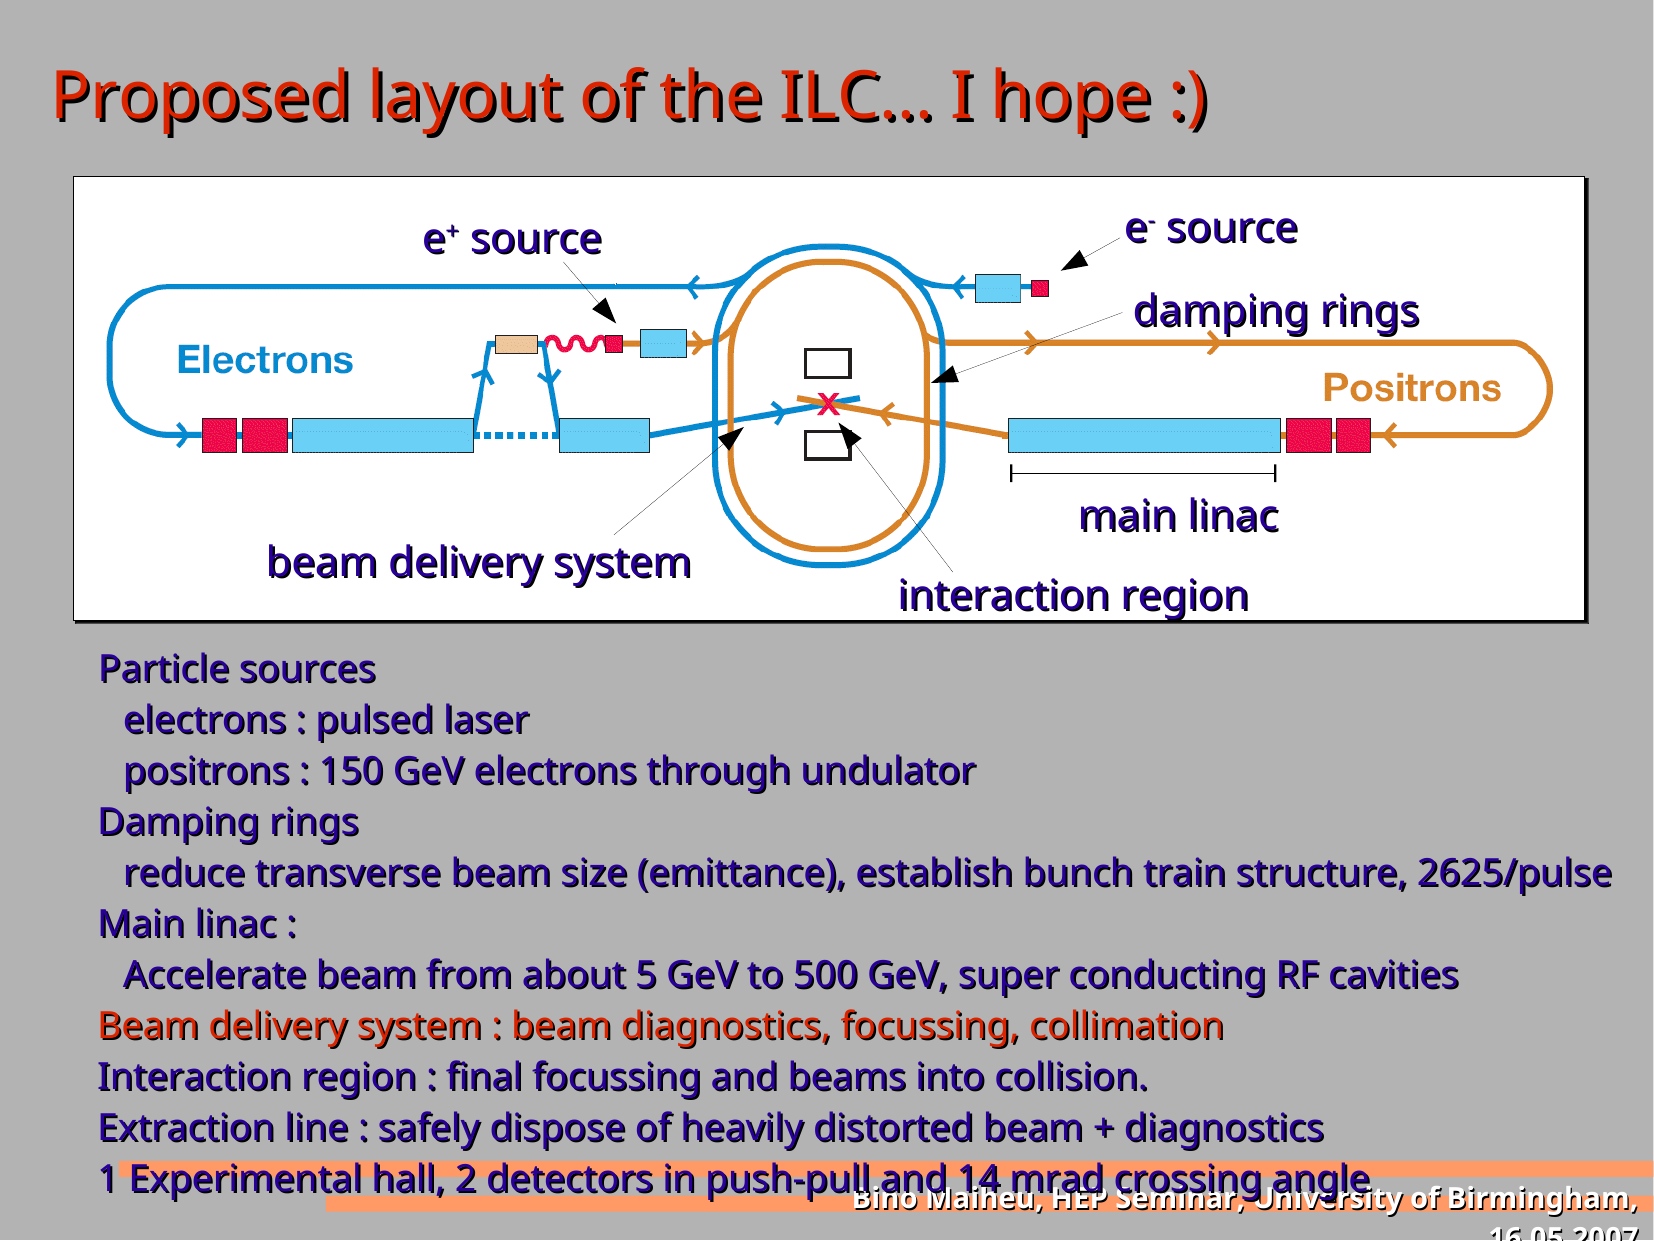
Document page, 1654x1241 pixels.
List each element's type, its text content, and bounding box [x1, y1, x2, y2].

text_box Particle sources electrons : pulsed laser positrons : 150 GeV electrons through undulator Damping rings reduce transverse beam size (emittance), establish bunch train structure, 2625/pulse Main linac : Accelerate beam from about 5 GeV to 500 GeV, super conducting RF cavities Beam delivery system : beam diagnostics, focussing, collimation Interaction region : final focussing and beams into collision. Extraction line : safely dispose of heavily distorted beam + diagnostics 1 Experimental hall, 2 detectors in push-pull and 14 mrad crossing angle [72, 633, 1563, 1147]
picture [719, 250, 939, 562]
picture [890, 531, 939, 556]
text_box e- source [1109, 189, 1304, 259]
text_box Bino Maiheu, HEP Seminar, University of Birmingham, 16.05.2007 [684, 1170, 1654, 1221]
text_box [73, 176, 1585, 621]
text_box beam delivery system [250, 523, 681, 589]
text_box damping rings [1117, 272, 1410, 338]
picture [630, 456, 882, 586]
text_box e+ source [407, 200, 611, 266]
picture [568, 222, 1557, 586]
picture [96, 222, 732, 586]
text_box interaction region [882, 556, 1235, 623]
text_box Proposed layout of the ILC... I hope :) [35, 39, 1486, 136]
text_box main linac [1062, 477, 1279, 543]
